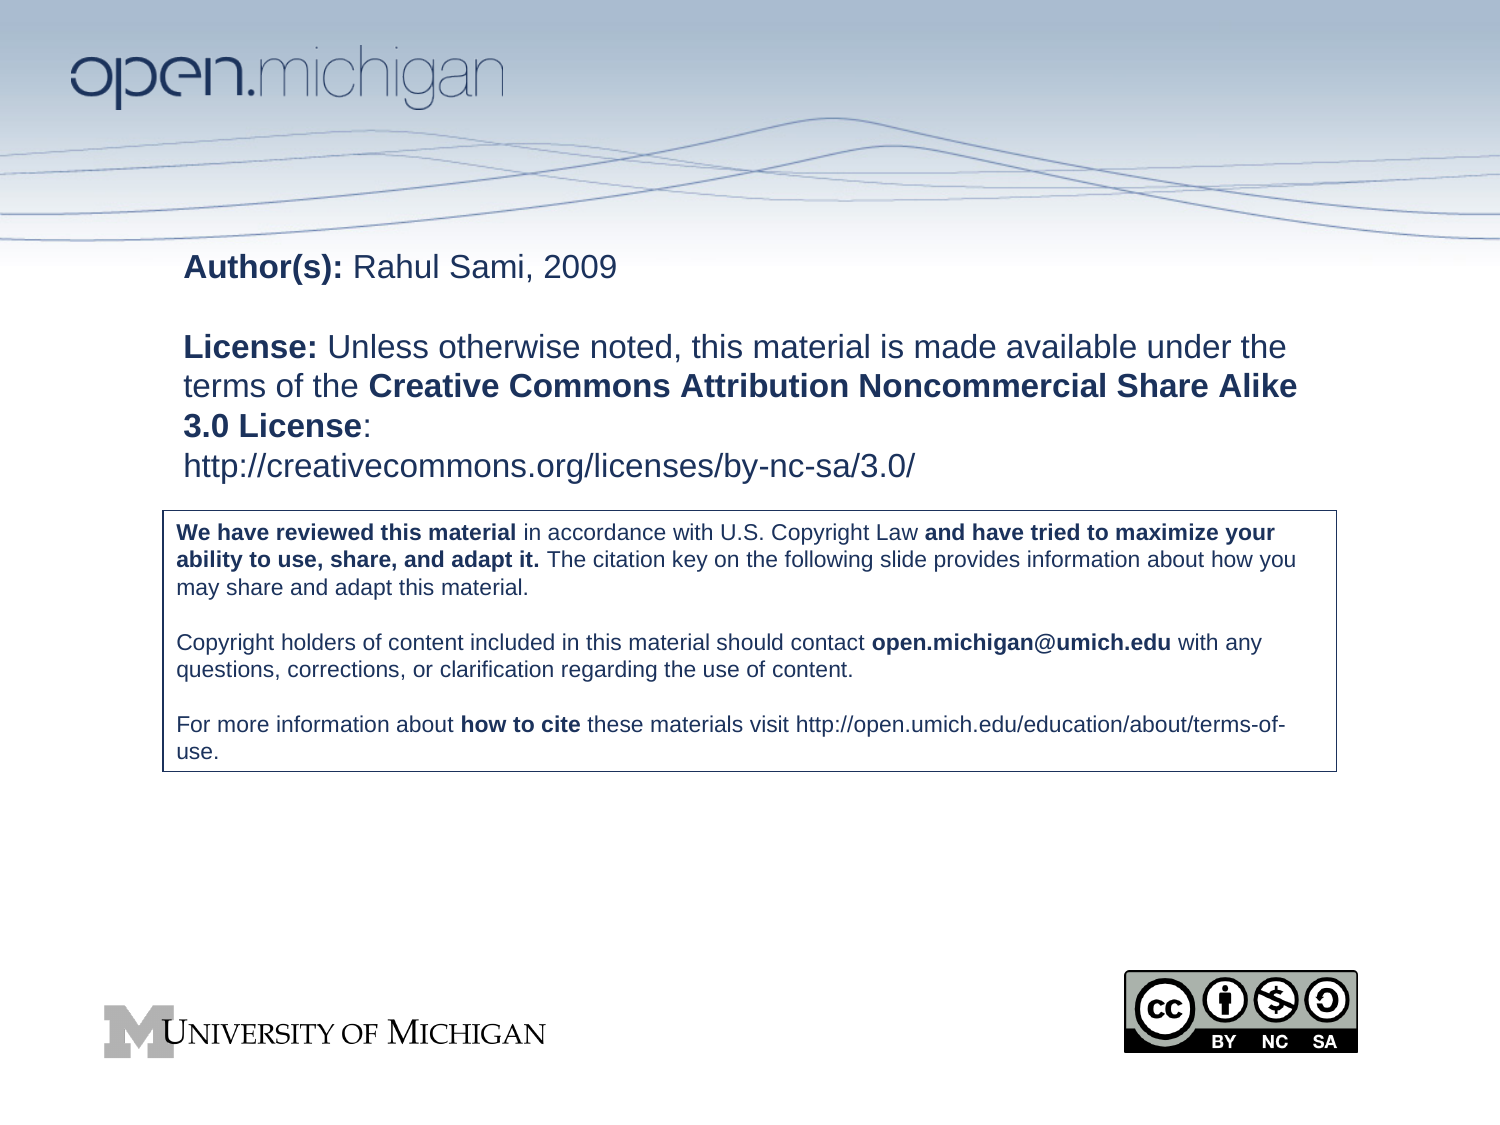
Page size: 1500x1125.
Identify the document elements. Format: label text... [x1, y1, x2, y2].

picture [0, 0, 1500, 266]
picture [1124, 970, 1358, 1053]
text_box Author(s): Rahul Sami, 2009 License: Unless otherwise noted, this material is made available under the terms of the Creative Commons Attribution Noncommercial Share Alike 3.0 License: http://creativecommons.org/licenses/by-nc-sa/3.0/ [170, 237, 1327, 492]
text_box We have reviewed this material in accordance with U.S. Copyright Law and have tried to maximize your ability to use, share, and adapt it. The citation key on the following slide provides information about how you may share and adapt this material. Copyright holders of content included in this material should contact open.michigan@umich.edu with any questions, corrections, or clarification regarding the use of content. For more information about how to cite these materials visit http://open.umich.edu/education/about/terms-of-use. [162, 510, 1337, 772]
picture [103, 1004, 546, 1059]
